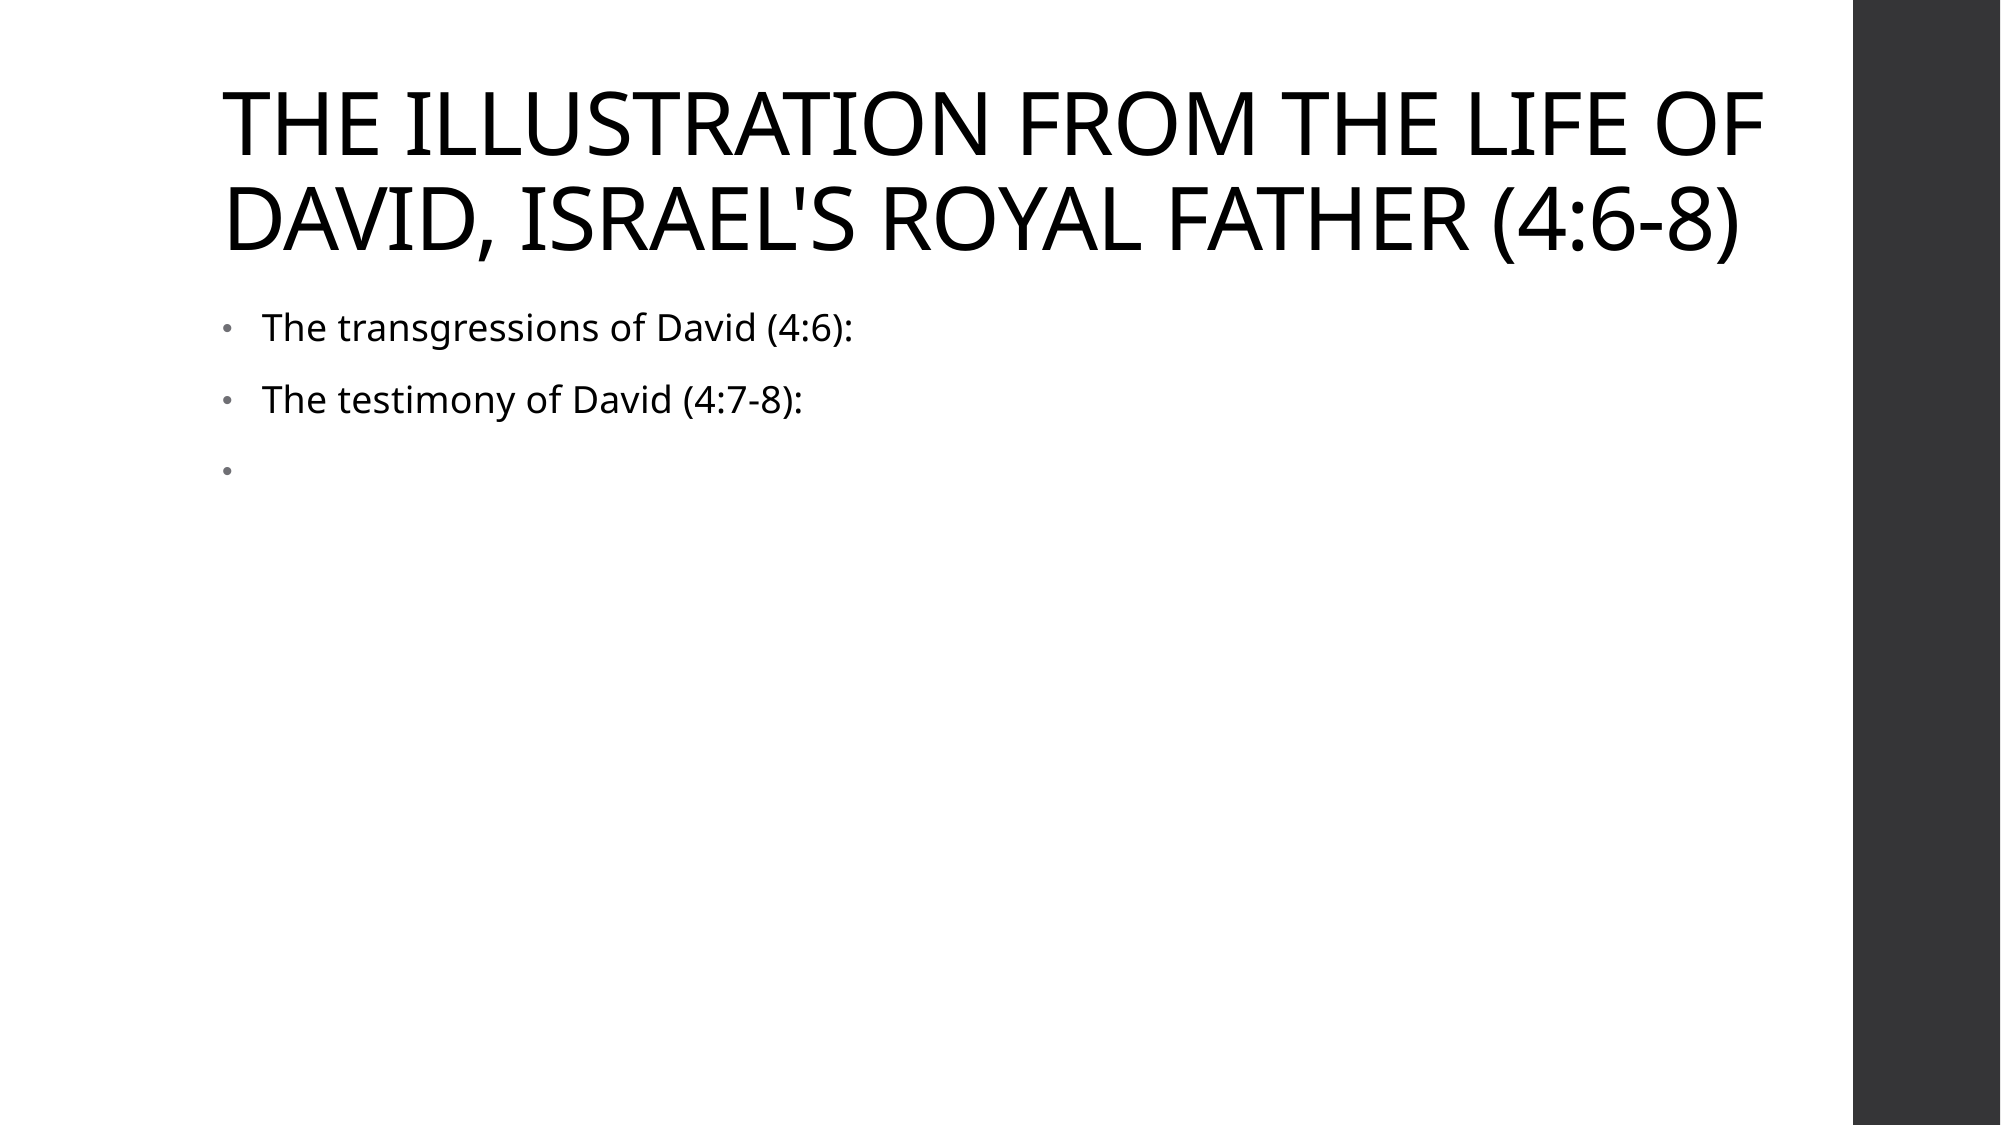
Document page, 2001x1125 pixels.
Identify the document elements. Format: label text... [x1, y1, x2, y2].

title THE ILLUSTRATION FROM THE LIFE OF DAVID, ISRAEL'S ROYAL FATHER (4:6-8) [206, 60, 1797, 278]
list The transgressions of David (4:6): The testimony of David (4:7-8): [206, 299, 1617, 1014]
